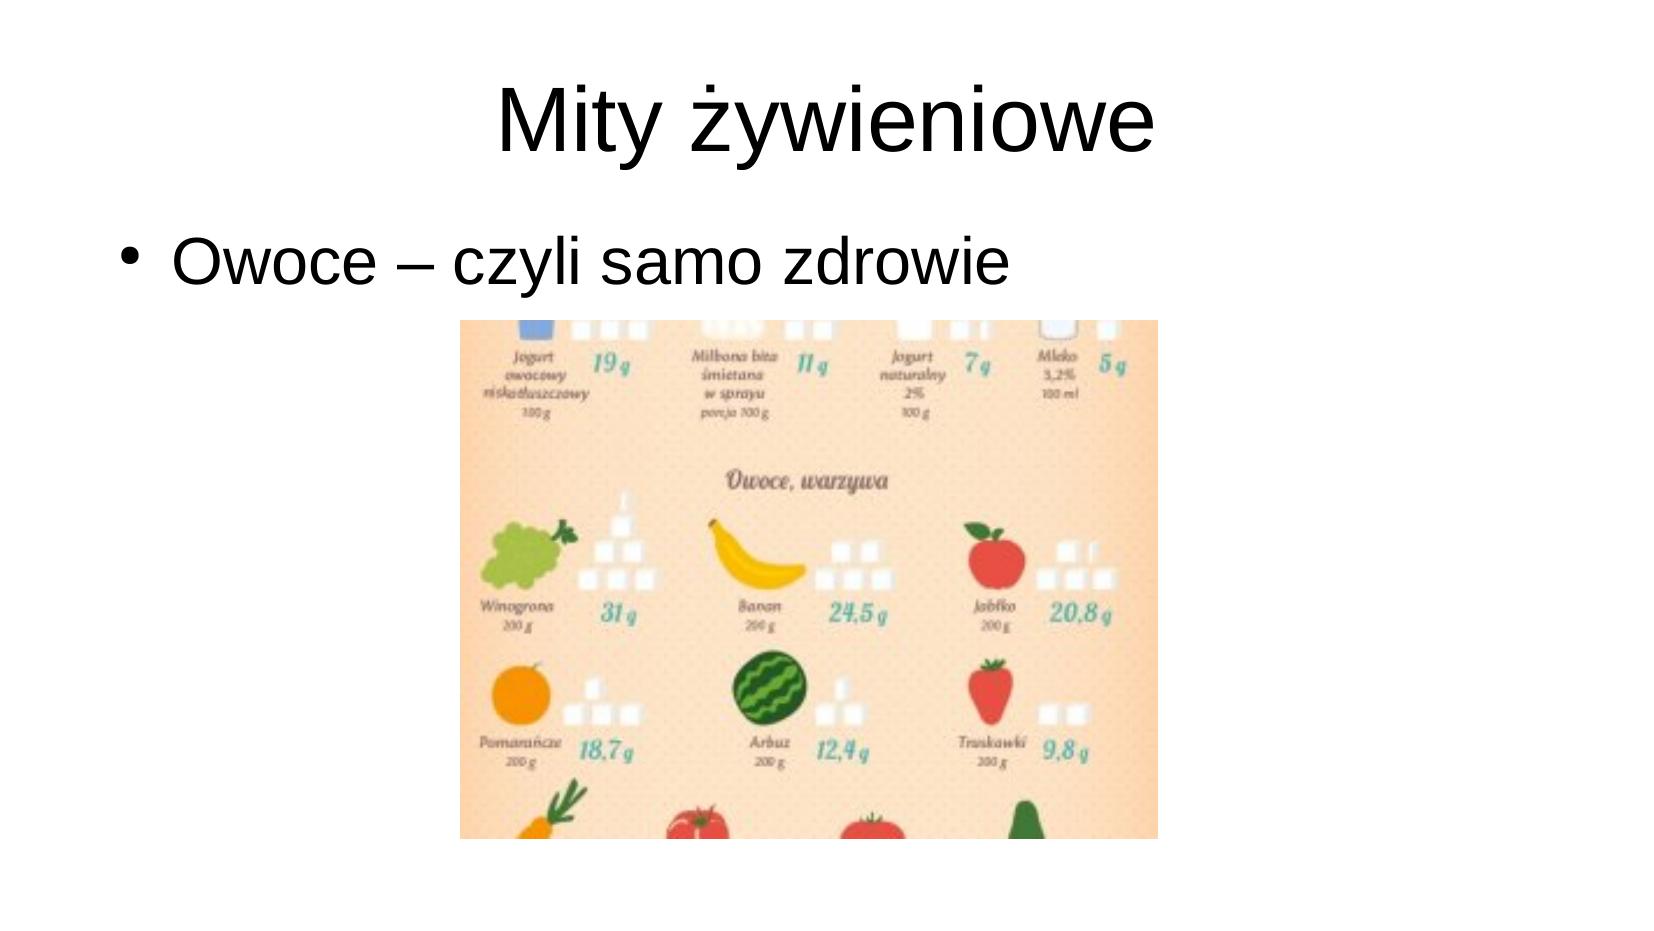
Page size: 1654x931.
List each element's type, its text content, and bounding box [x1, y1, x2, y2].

title Mity żywieniowe [82, 37, 1571, 193]
picture [460, 320, 1158, 839]
list Owoce – czyli samo zdrowie [82, 217, 1571, 758]
